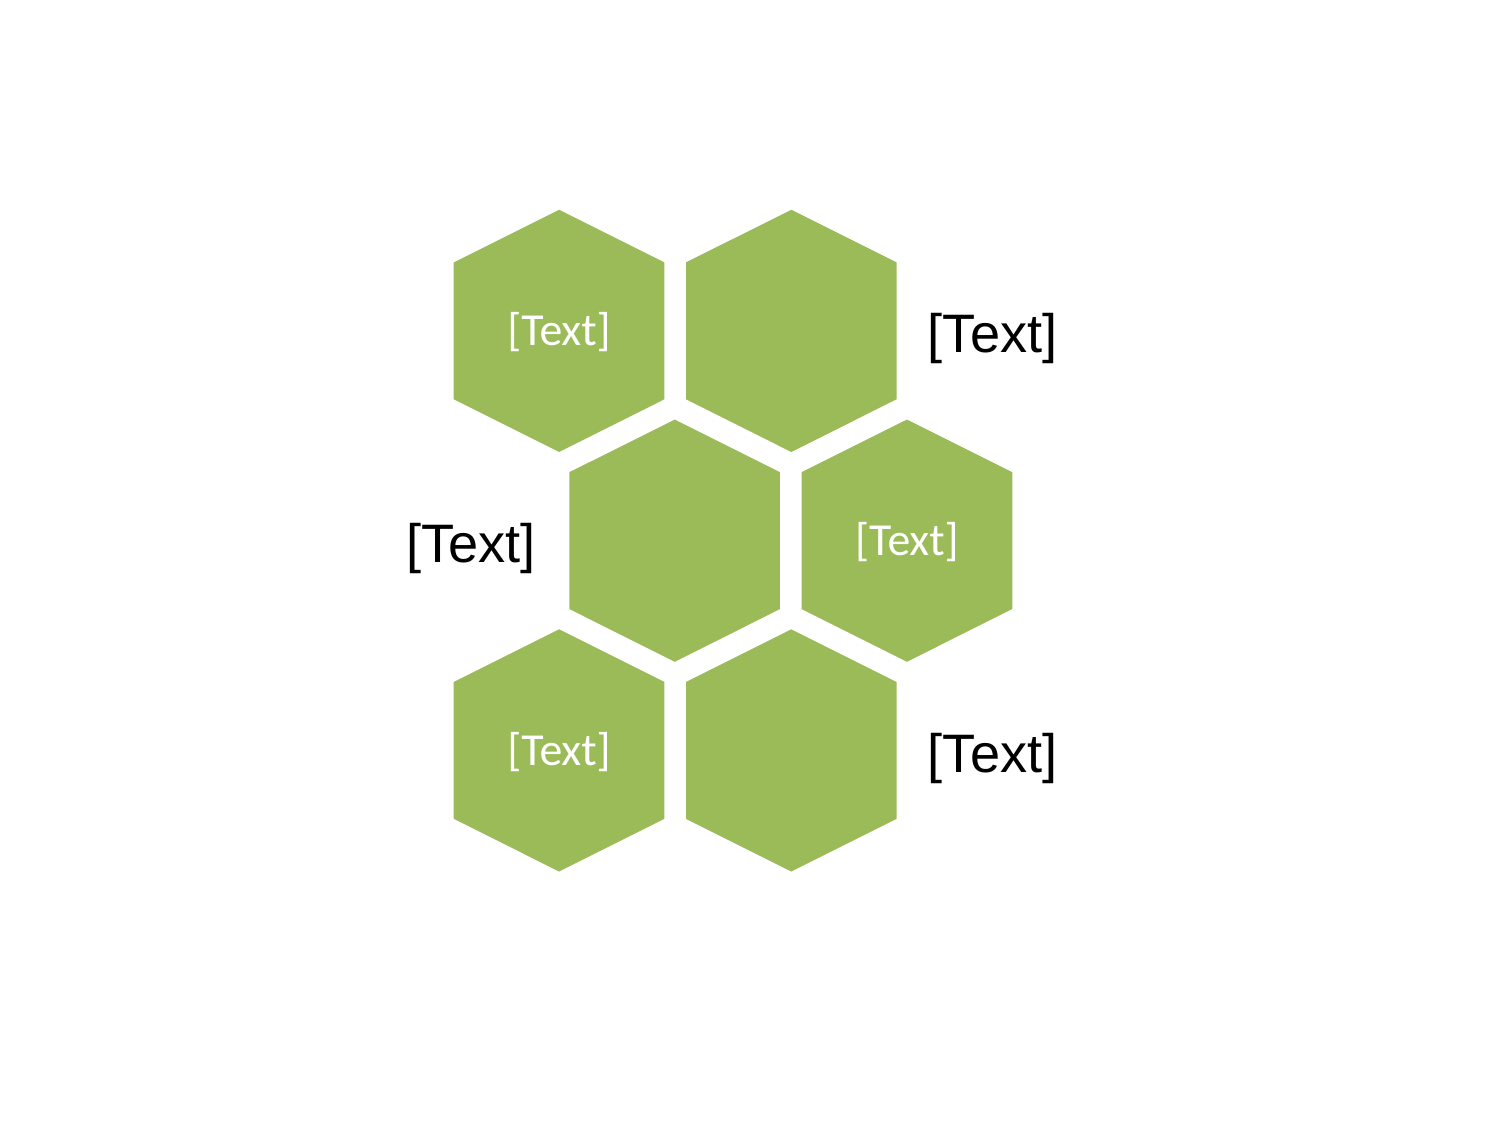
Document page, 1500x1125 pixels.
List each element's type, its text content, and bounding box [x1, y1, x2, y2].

text_box [Text] [799, 417, 1015, 665]
text_box [Text] [451, 207, 667, 455]
text_box [567, 417, 783, 665]
text_box [Text] [291, 466, 559, 615]
text_box [683, 207, 899, 455]
text_box [683, 626, 899, 875]
text_box [Text] [451, 626, 667, 875]
text_box [Text] [905, 256, 1182, 406]
text_box [Text] [905, 676, 1182, 825]
